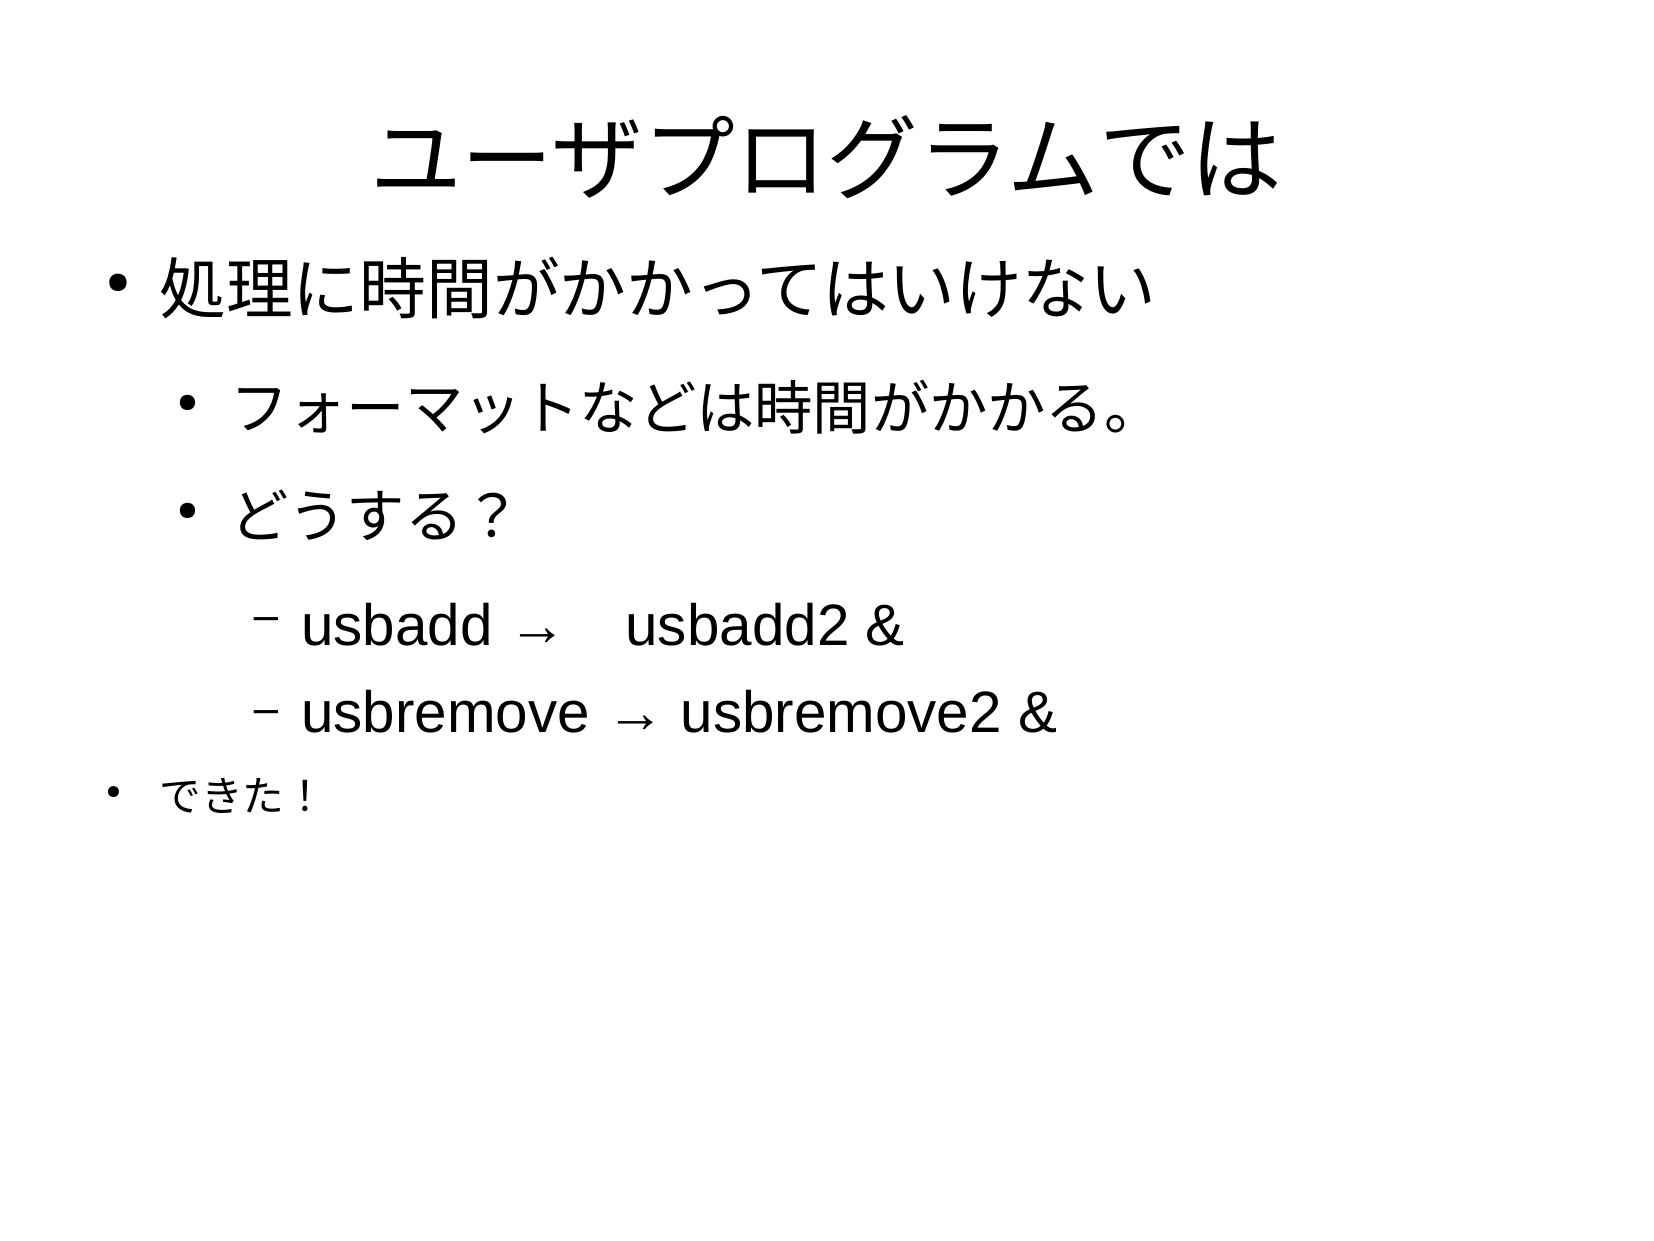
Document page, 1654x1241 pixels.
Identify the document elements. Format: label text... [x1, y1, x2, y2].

list 処理に時間がかかってはいけない フォーマットなどは時間がかかる。 どうする？ usbadd → usbadd2 & usbremove → usbremove2 & できた！ [88, 236, 1577, 704]
title ユーザプログラムでは [82, 56, 1571, 250]
